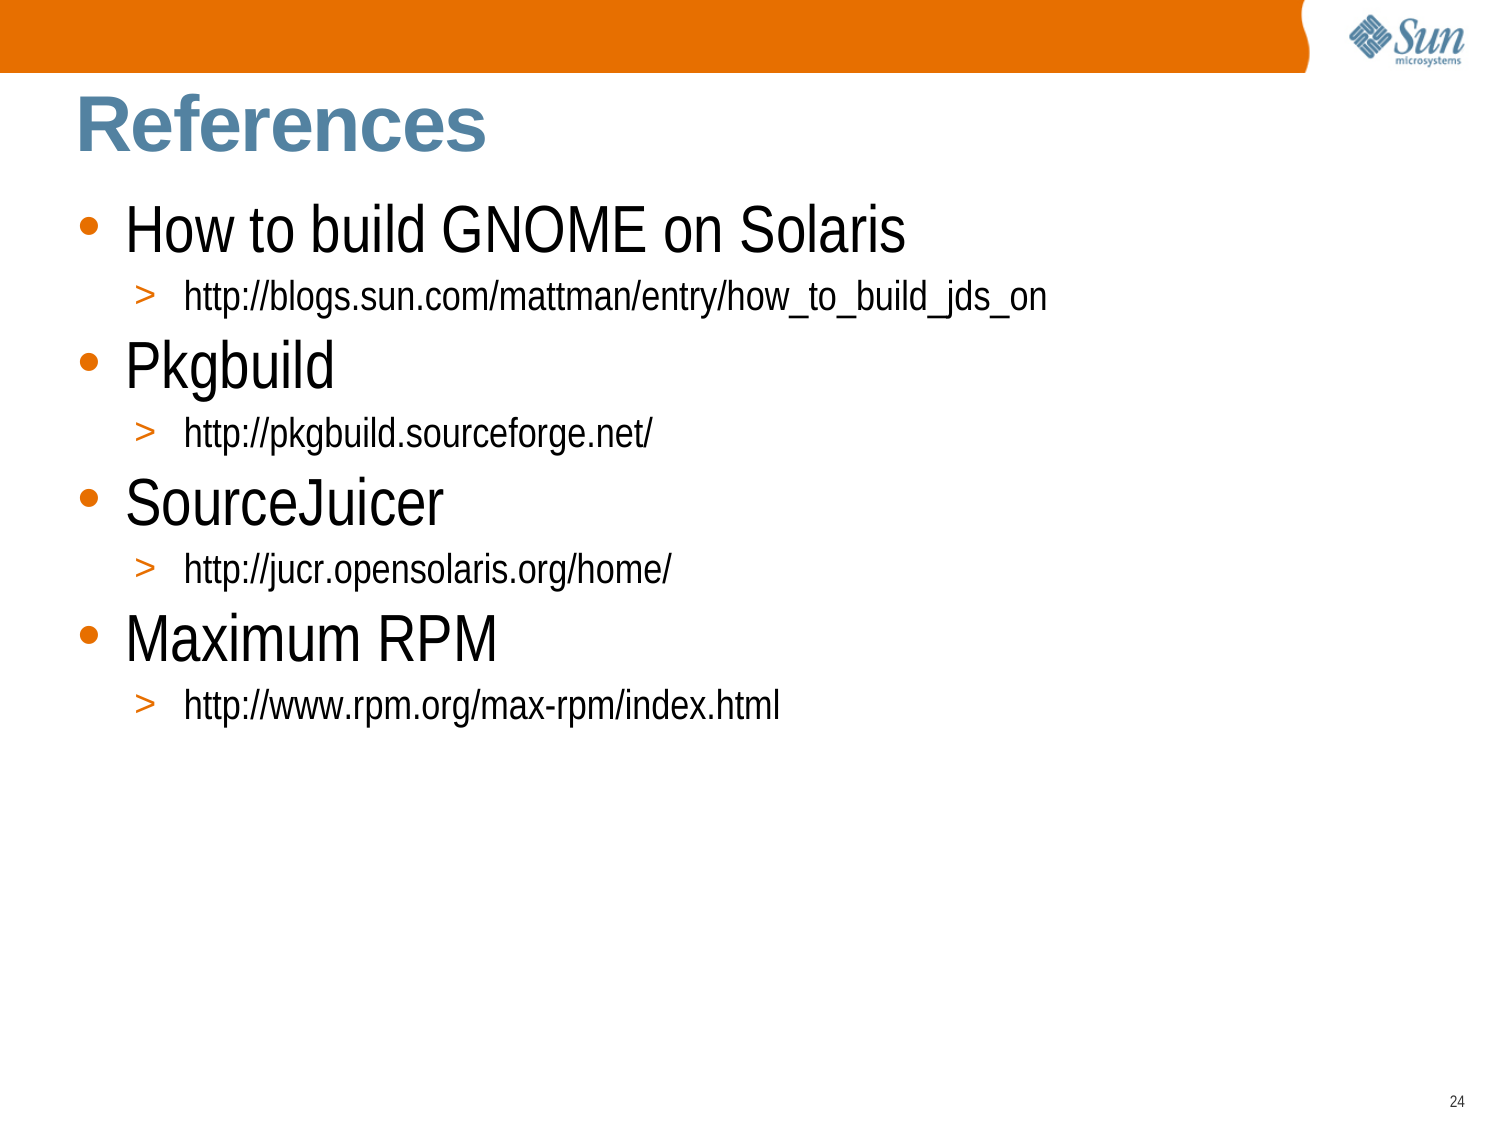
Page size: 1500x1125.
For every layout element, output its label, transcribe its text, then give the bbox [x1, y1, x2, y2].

list How to build GNOME on Solaris http://blogs.sun.com/mattman/entry/how_to_build_jds_on Pkgbuild http://pkgbuild.sourceforge.net/ SourceJuicer http://jucr.opensolaris.org/home/ Maximum RPM http://www.rpm.org/max-rpm/index.html [57, 209, 1372, 914]
title References [75, 87, 1486, 192]
picture [0, 0, 1500, 73]
